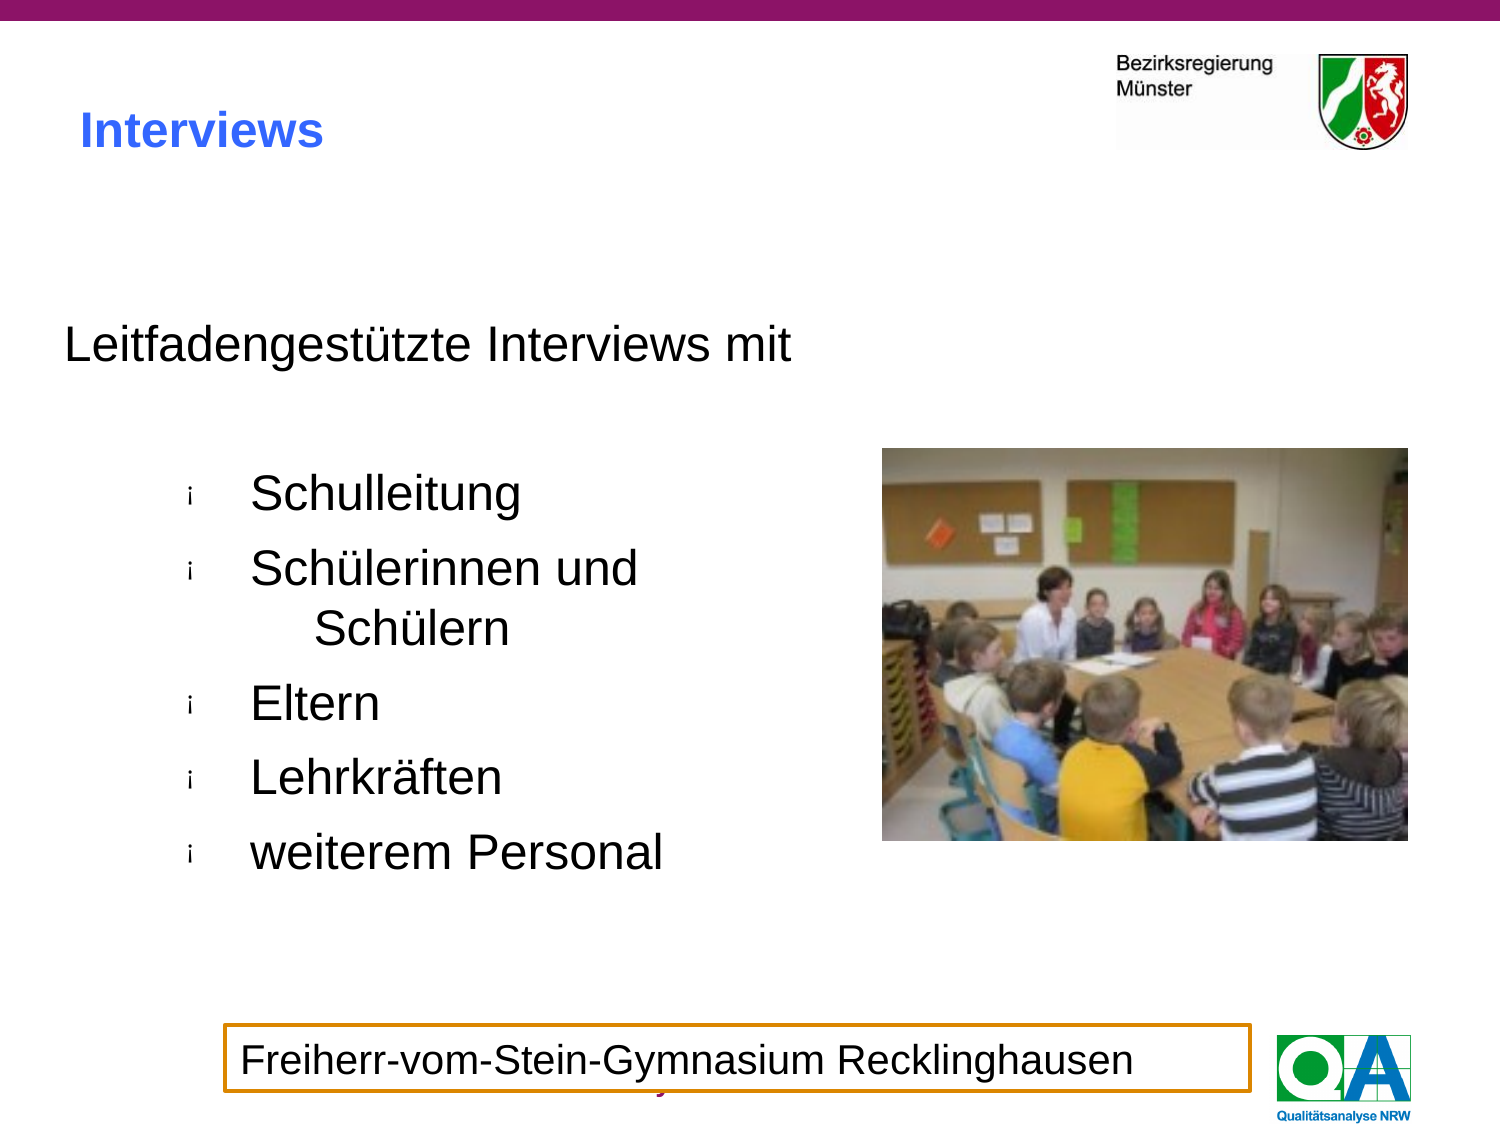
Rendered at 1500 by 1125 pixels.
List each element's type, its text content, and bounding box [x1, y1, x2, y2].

picture [882, 448, 1408, 841]
text_box Leitfadengestützte Interviews mit Schulleitung Schülerinnen und Schülern Eltern Lehrkräften weiterem Personal [48, 304, 865, 926]
text_box Freiherr-vom-Stein-Gymnasium Recklinghausen [225, 1025, 1251, 1091]
text_box Interviews [64, 90, 619, 166]
